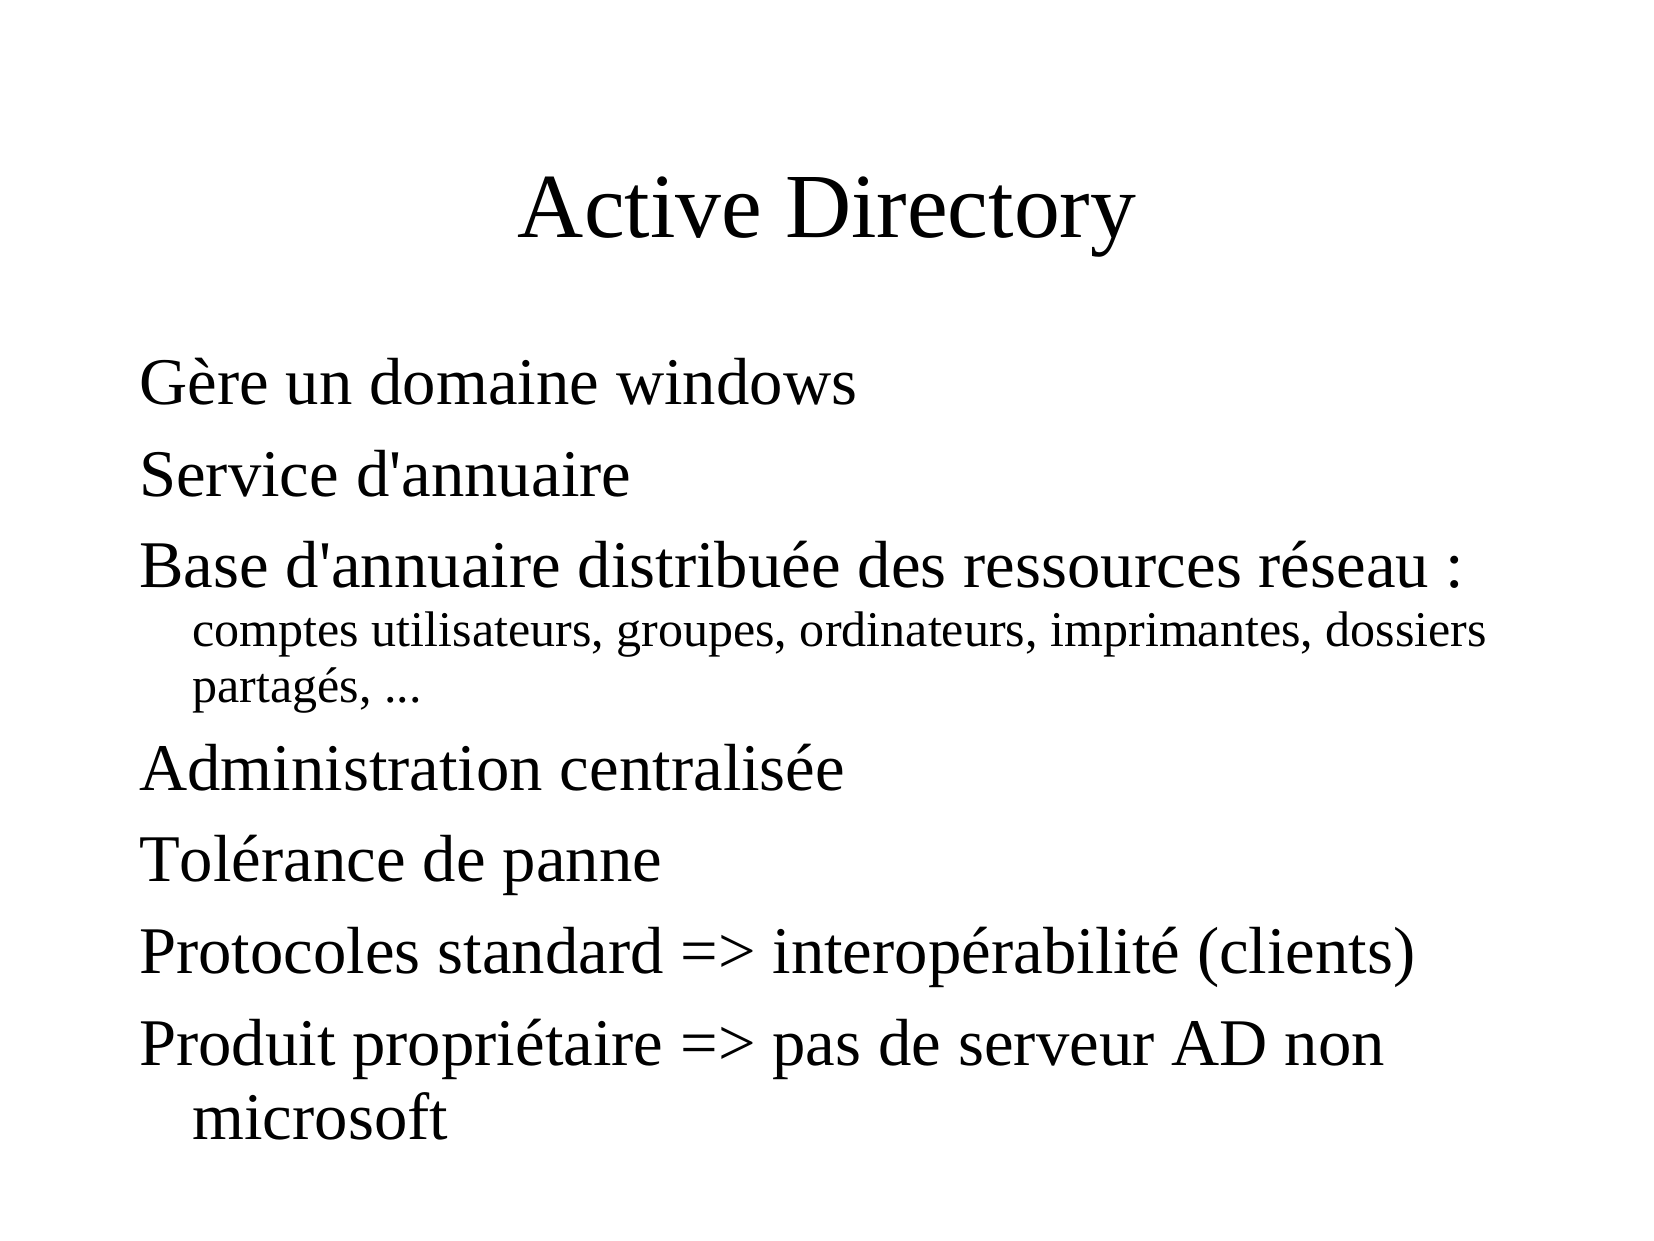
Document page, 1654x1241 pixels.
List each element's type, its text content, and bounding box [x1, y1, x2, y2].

title Active Directory [121, 102, 1534, 311]
list Gère un domaine windows Service d'annuaire Base d'annuaire distribuée des ressources réseau : comptes utilisateurs, groupes, ordinateurs, imprimantes, dossiers partagés, ... Administration centralisée Tolérance de panne Protocoles standard => interopérabilité (clients) Produit propriétaire => pas de serveur AD non microsoft [121, 344, 1534, 1177]
